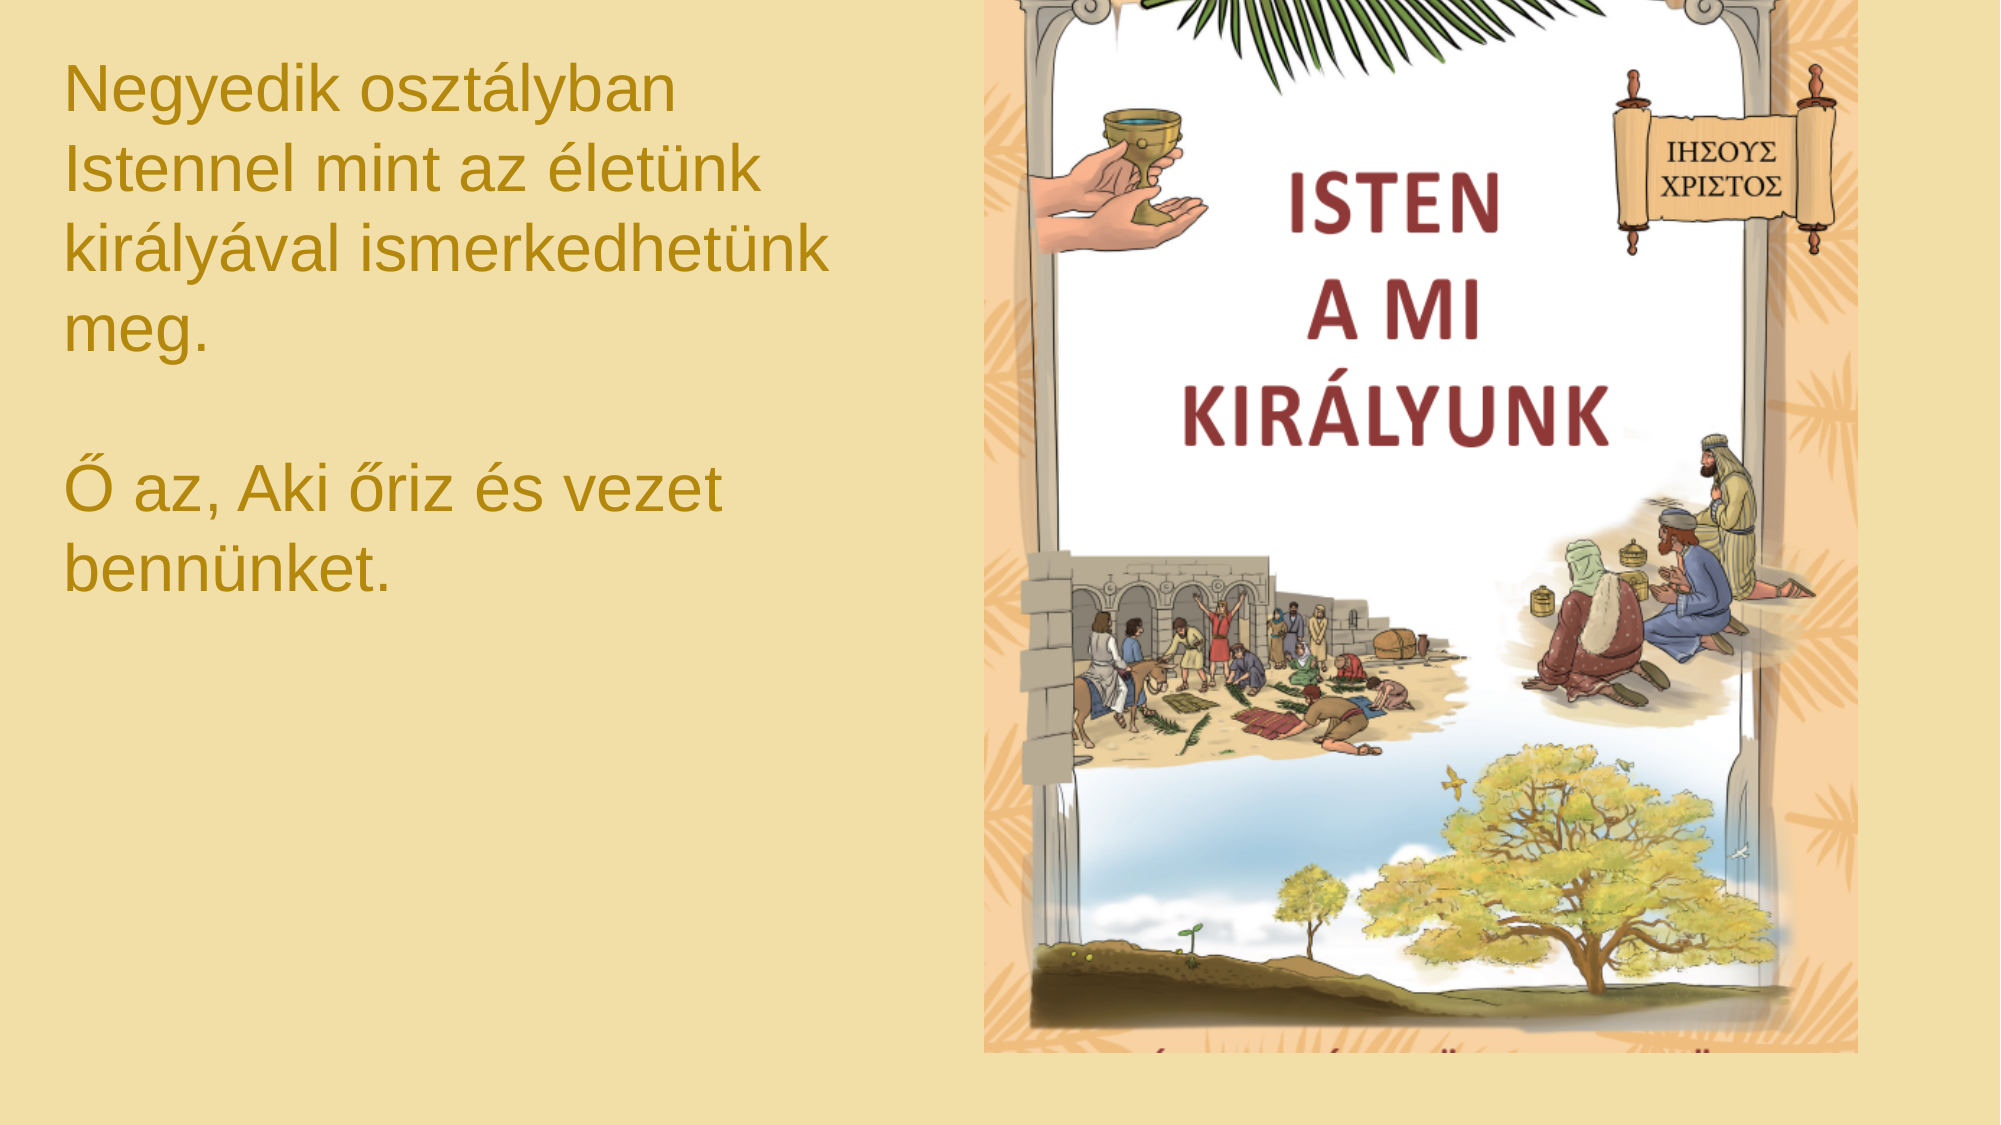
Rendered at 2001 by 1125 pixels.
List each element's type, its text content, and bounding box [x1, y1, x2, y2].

text_box Negyedik osztályban Istennel mint az életünk királyával ismerkedhetünk meg. Ő az, Aki őriz és vezet bennünket. [48, 37, 859, 612]
picture [984, 0, 1858, 1053]
